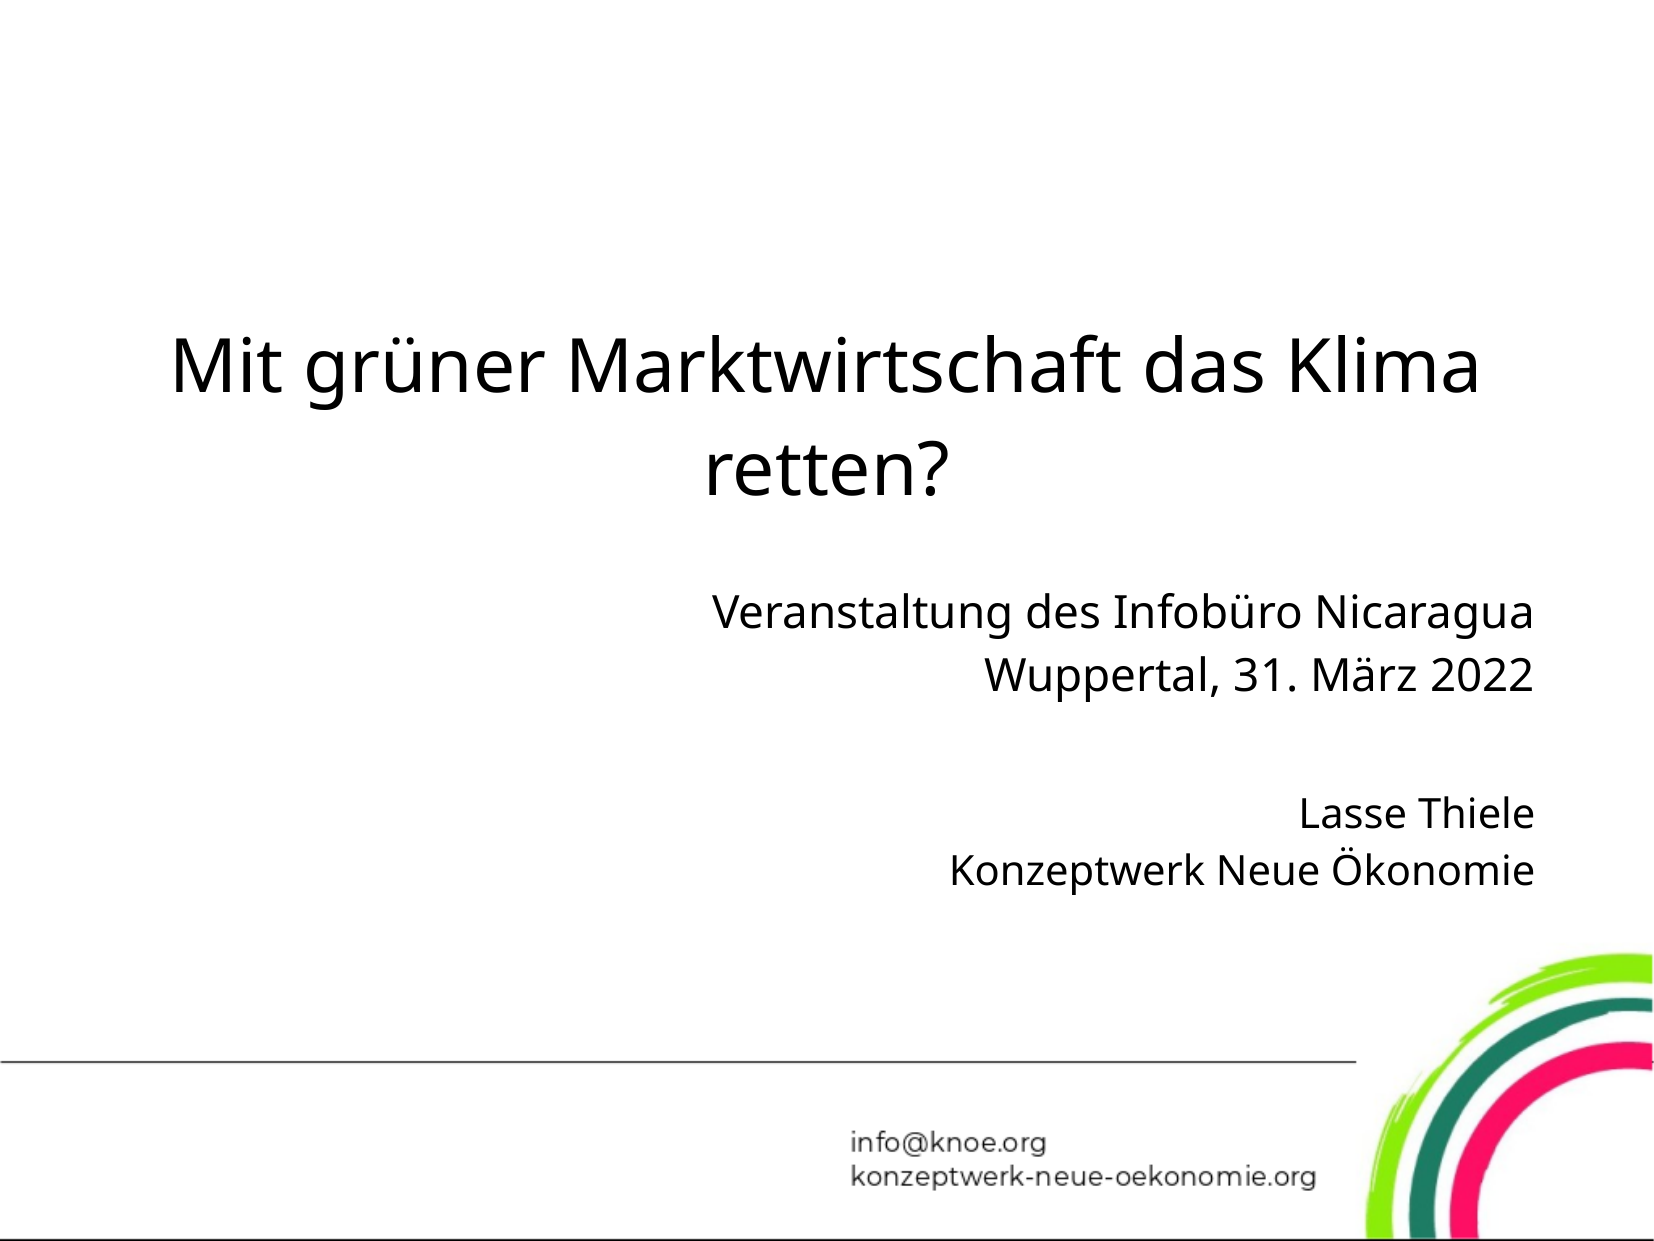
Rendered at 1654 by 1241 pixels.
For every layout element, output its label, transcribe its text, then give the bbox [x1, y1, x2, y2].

subtitle Mit grüner Marktwirtschaft das Klima retten? Veranstaltung des Infobüro Nicaragua Wuppertal, 31. März 2022 Lasse Thiele Konzeptwerk Neue Ökonomie [118, 118, 1536, 945]
picture [0, 0, 1654, 1241]
